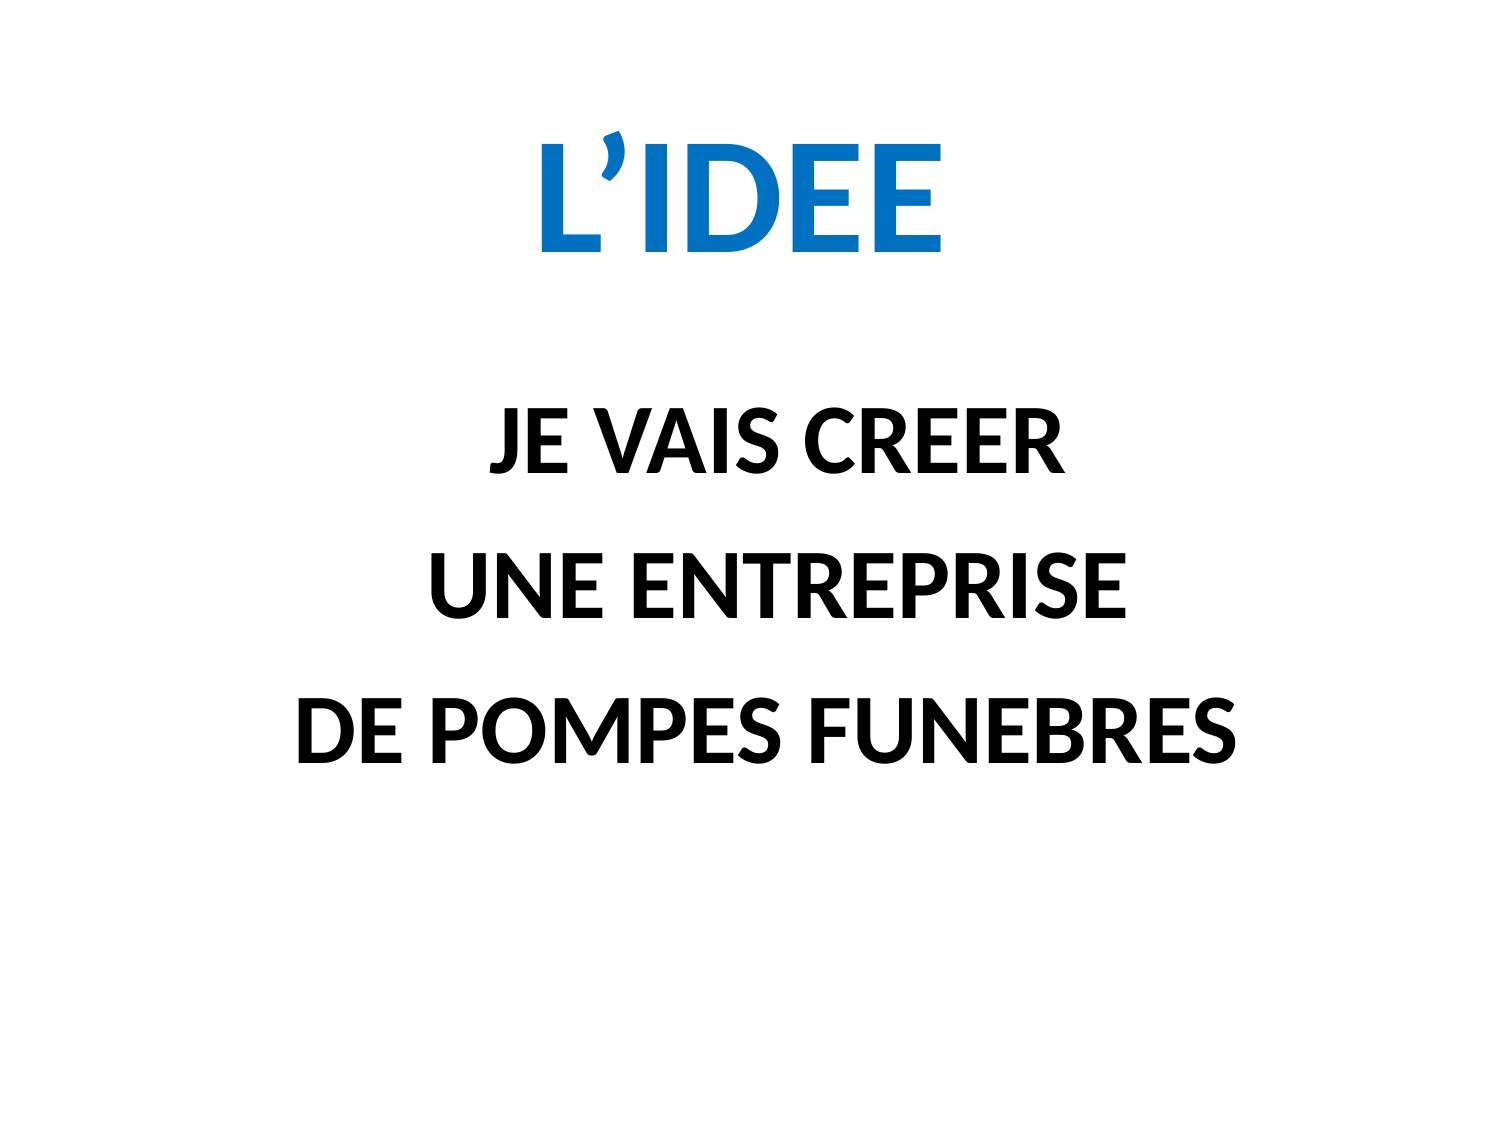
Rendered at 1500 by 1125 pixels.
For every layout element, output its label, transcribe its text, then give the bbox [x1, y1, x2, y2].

list JE VAIS CREER UNE ENTREPRISE DE POMPES FUNEBRES [75, 290, 1426, 1006]
title L’IDEE [64, 78, 1415, 289]
